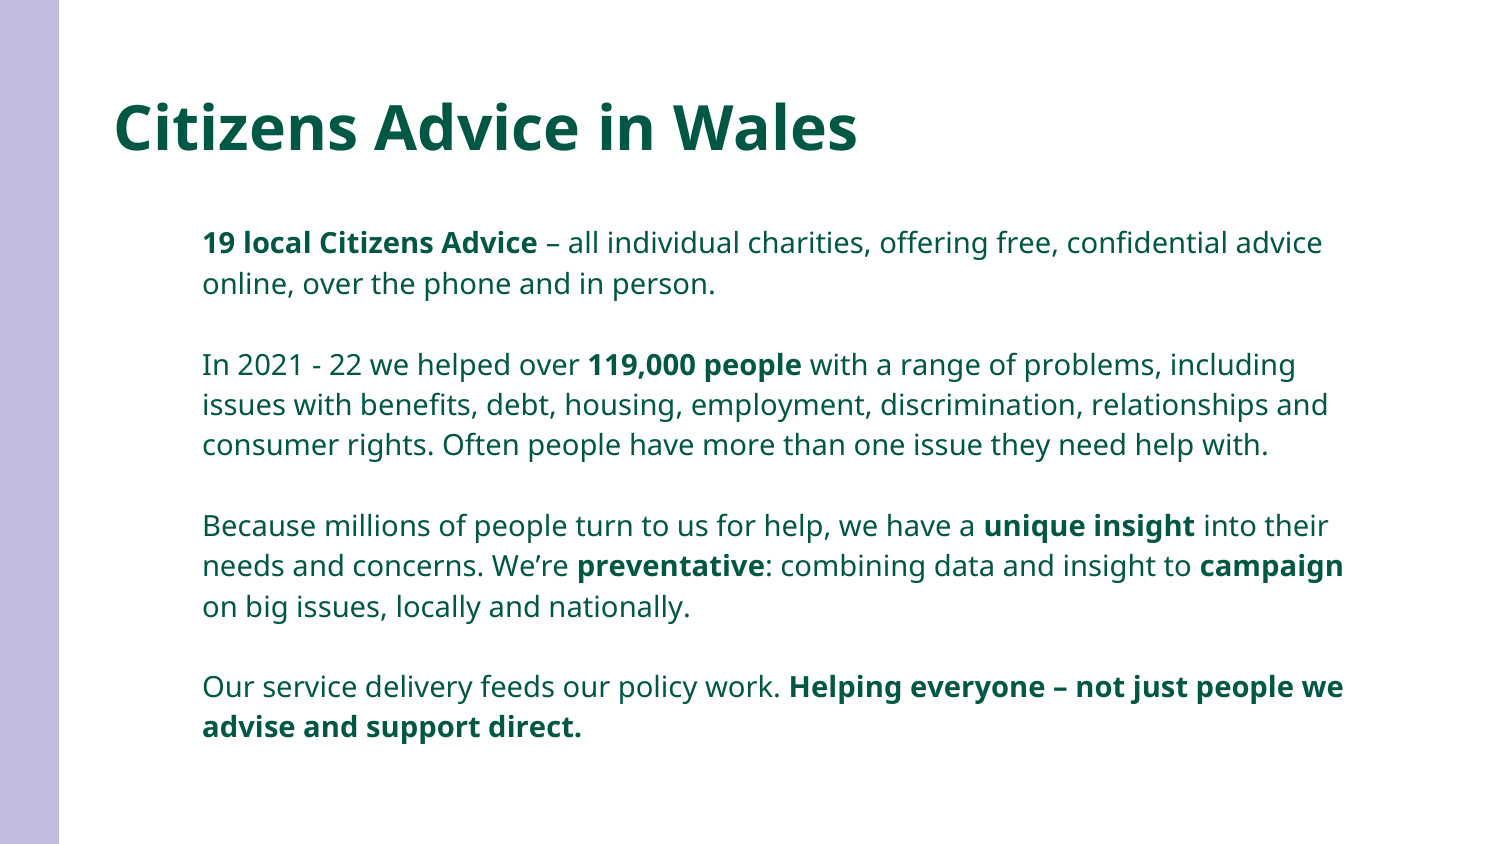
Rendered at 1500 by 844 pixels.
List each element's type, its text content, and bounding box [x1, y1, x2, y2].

list 19 local Citizens Advice – all individual charities, offering free, confidential advice online, over the phone and in person. In 2021 - 22 we helped over 119,000 people with a range of problems, including issues with benefits, debt, housing, employment, discrimination, relationships and consumer rights. Often people have more than one issue they need help with. Because millions of people turn to us for help, we have a unique insight into their needs and concerns. We’re preventative: combining data and insight to campaign on big issues, locally and nationally. Our service delivery feeds our policy work. Helping everyone – not just people we advise and support direct. [187, 204, 1396, 765]
title Citizens Advice in Wales [98, 72, 1396, 174]
